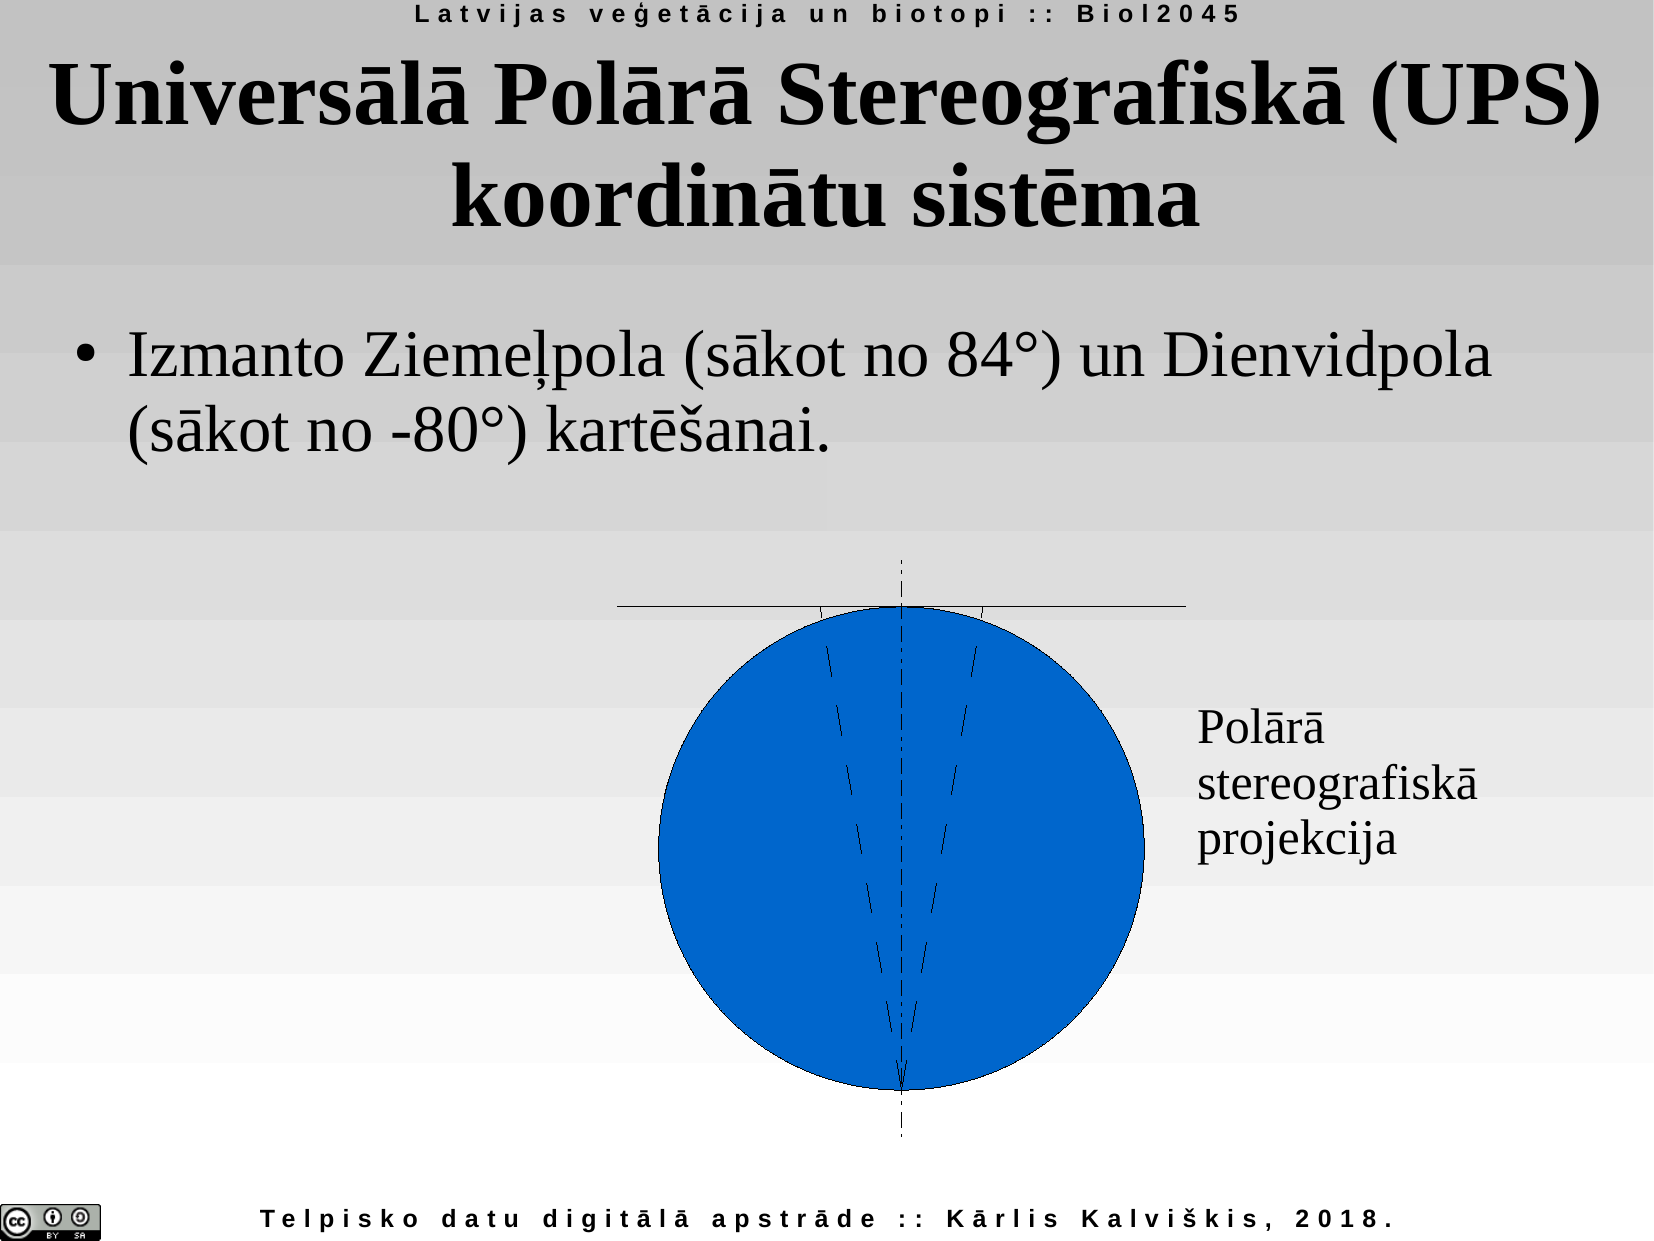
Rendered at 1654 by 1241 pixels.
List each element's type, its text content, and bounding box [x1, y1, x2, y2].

text_box Polārā stereografiskā projekcija [1197, 699, 1479, 866]
picture [0, 287, 1654, 1241]
text_box [658, 607, 1145, 1091]
list Izmanto Ziemeļpola (sākot no 84°) un Dienvidpola (sākot no -80°) kartēšanai. [56, 317, 1600, 1175]
title Universālā Polārā Stereografiskā (UPS) koordinātu sistēma [0, 1, 1654, 287]
